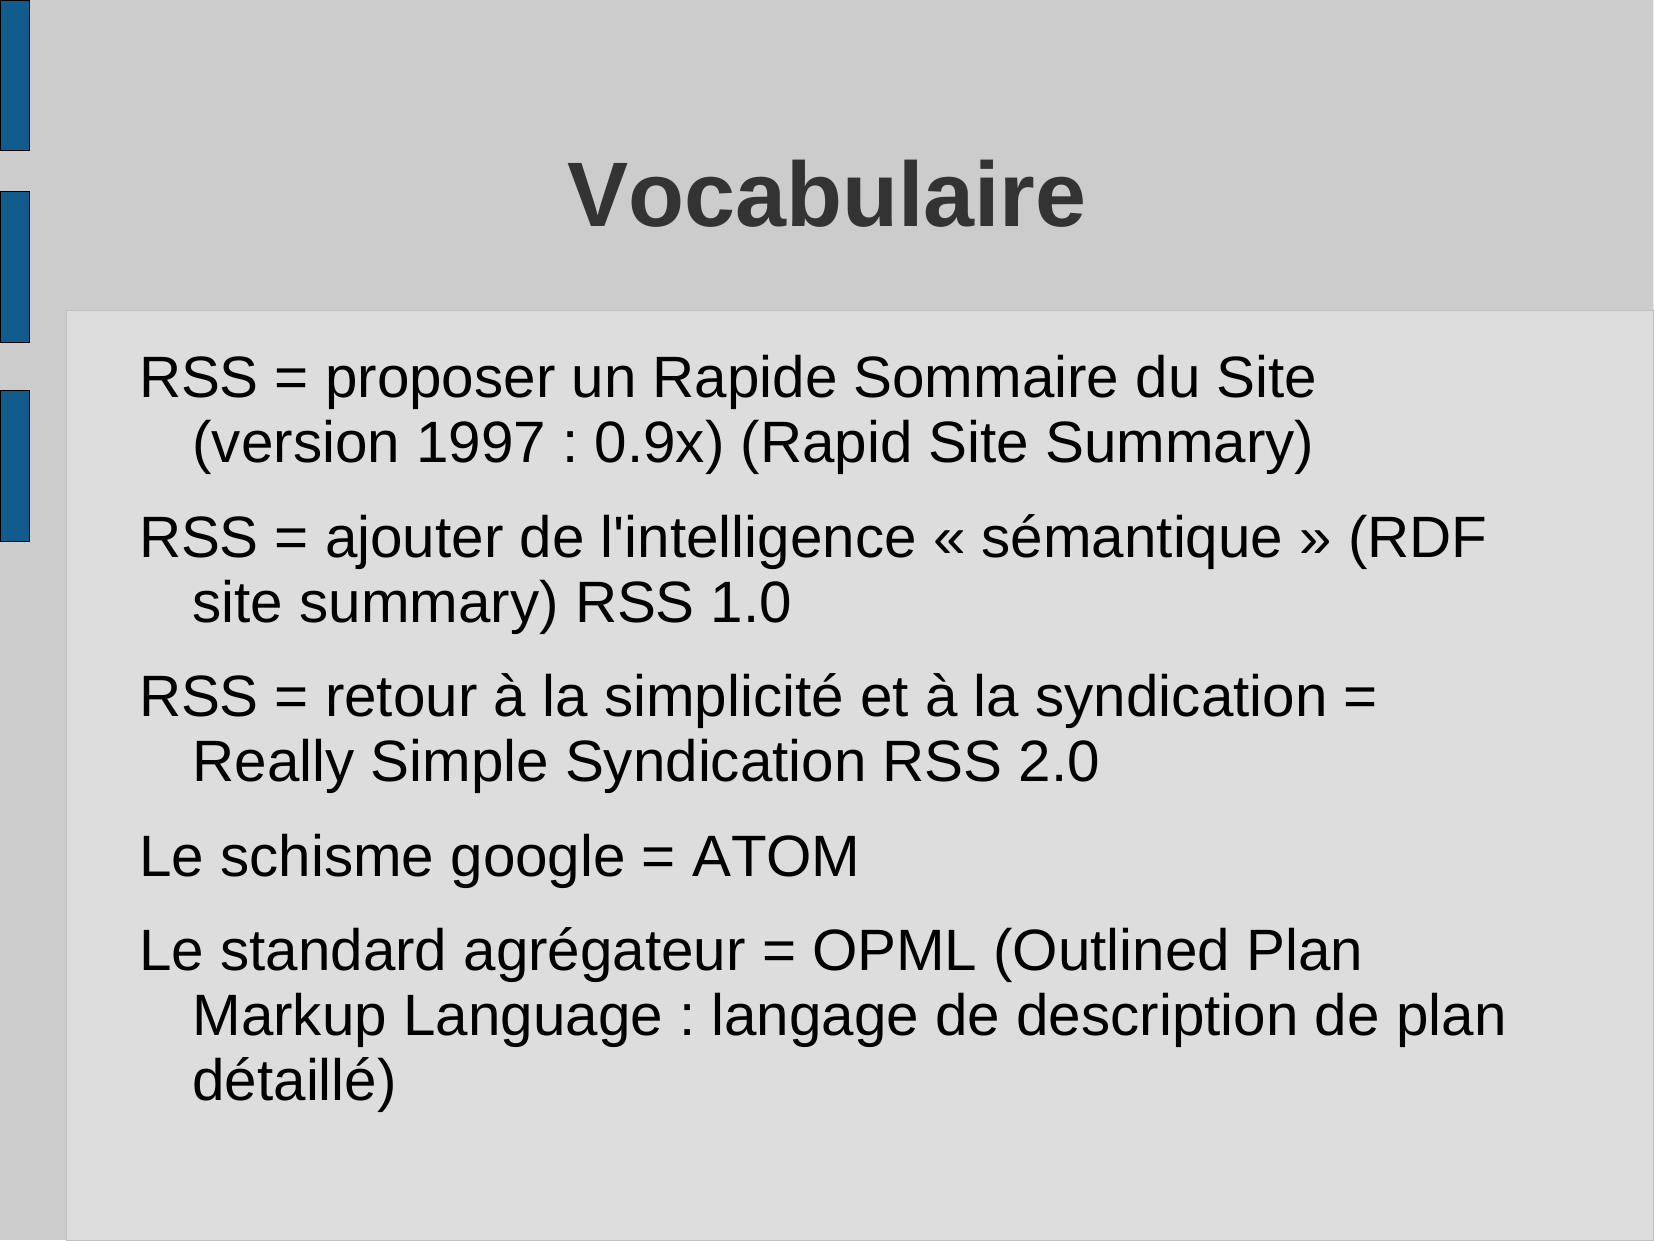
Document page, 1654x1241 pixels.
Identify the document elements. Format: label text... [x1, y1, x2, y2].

list RSS = proposer un Rapide Sommaire du Site (version 1997 : 0.9x) (Rapid Site Summary) RSS = ajouter de l'intelligence « sémantique » (RDF site summary) RSS 1.0 RSS = retour à la simplicité et à la syndication = Really Simple Syndication RSS 2.0 Le schisme google = ATOM Le standard agrégateur = OPML (Outlined Plan Markup Language : langage de description de plan détaillé) [121, 344, 1534, 1111]
title Vocabulaire [121, 91, 1534, 299]
